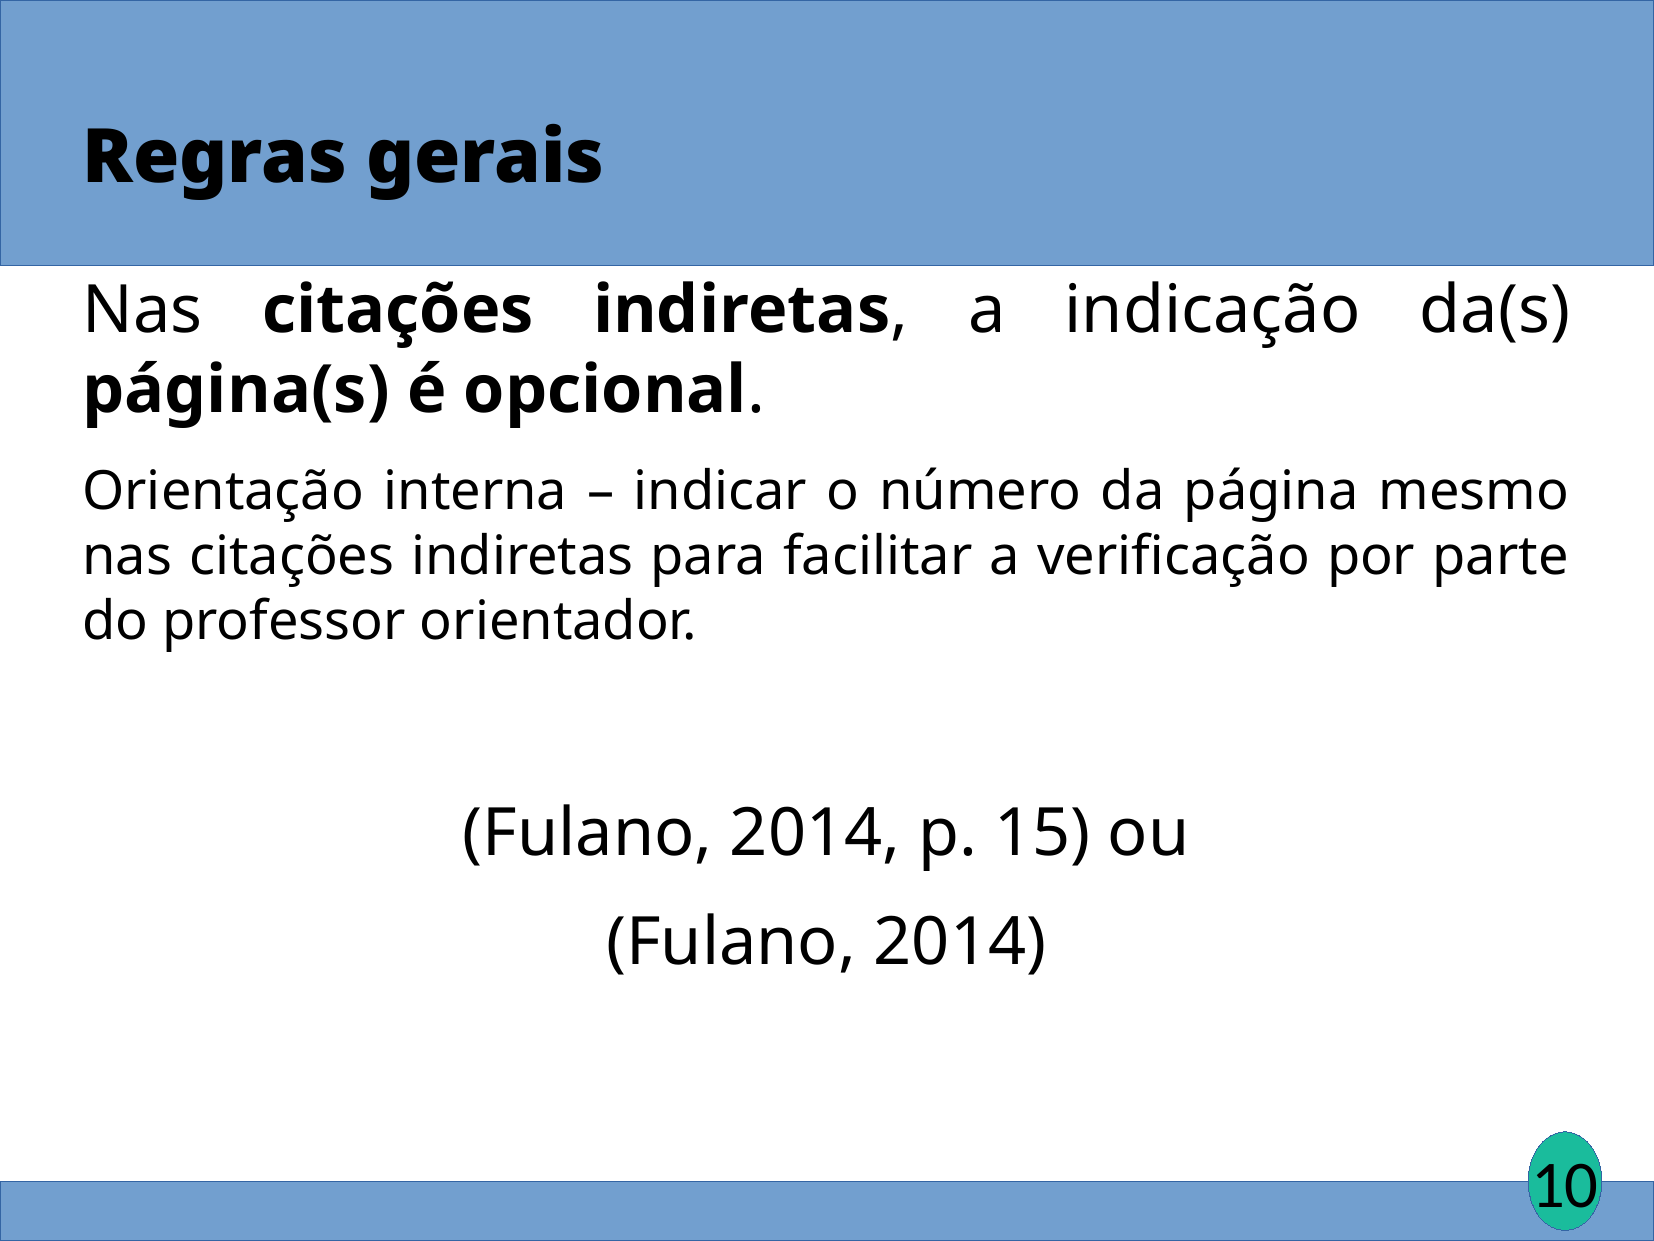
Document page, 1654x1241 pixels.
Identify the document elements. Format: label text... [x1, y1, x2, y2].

title Regras gerais [82, 56, 1571, 250]
subtitle Nas citações indiretas, a indicação da(s) página(s) é opcional. Orientação interna – indicar o número da página mesmo nas citações indiretas para facilitar a verificação por parte do professor orientador. (Fulano, 2014, p. 15) ou (Fulano, 2014) [82, 460, 1571, 1003]
